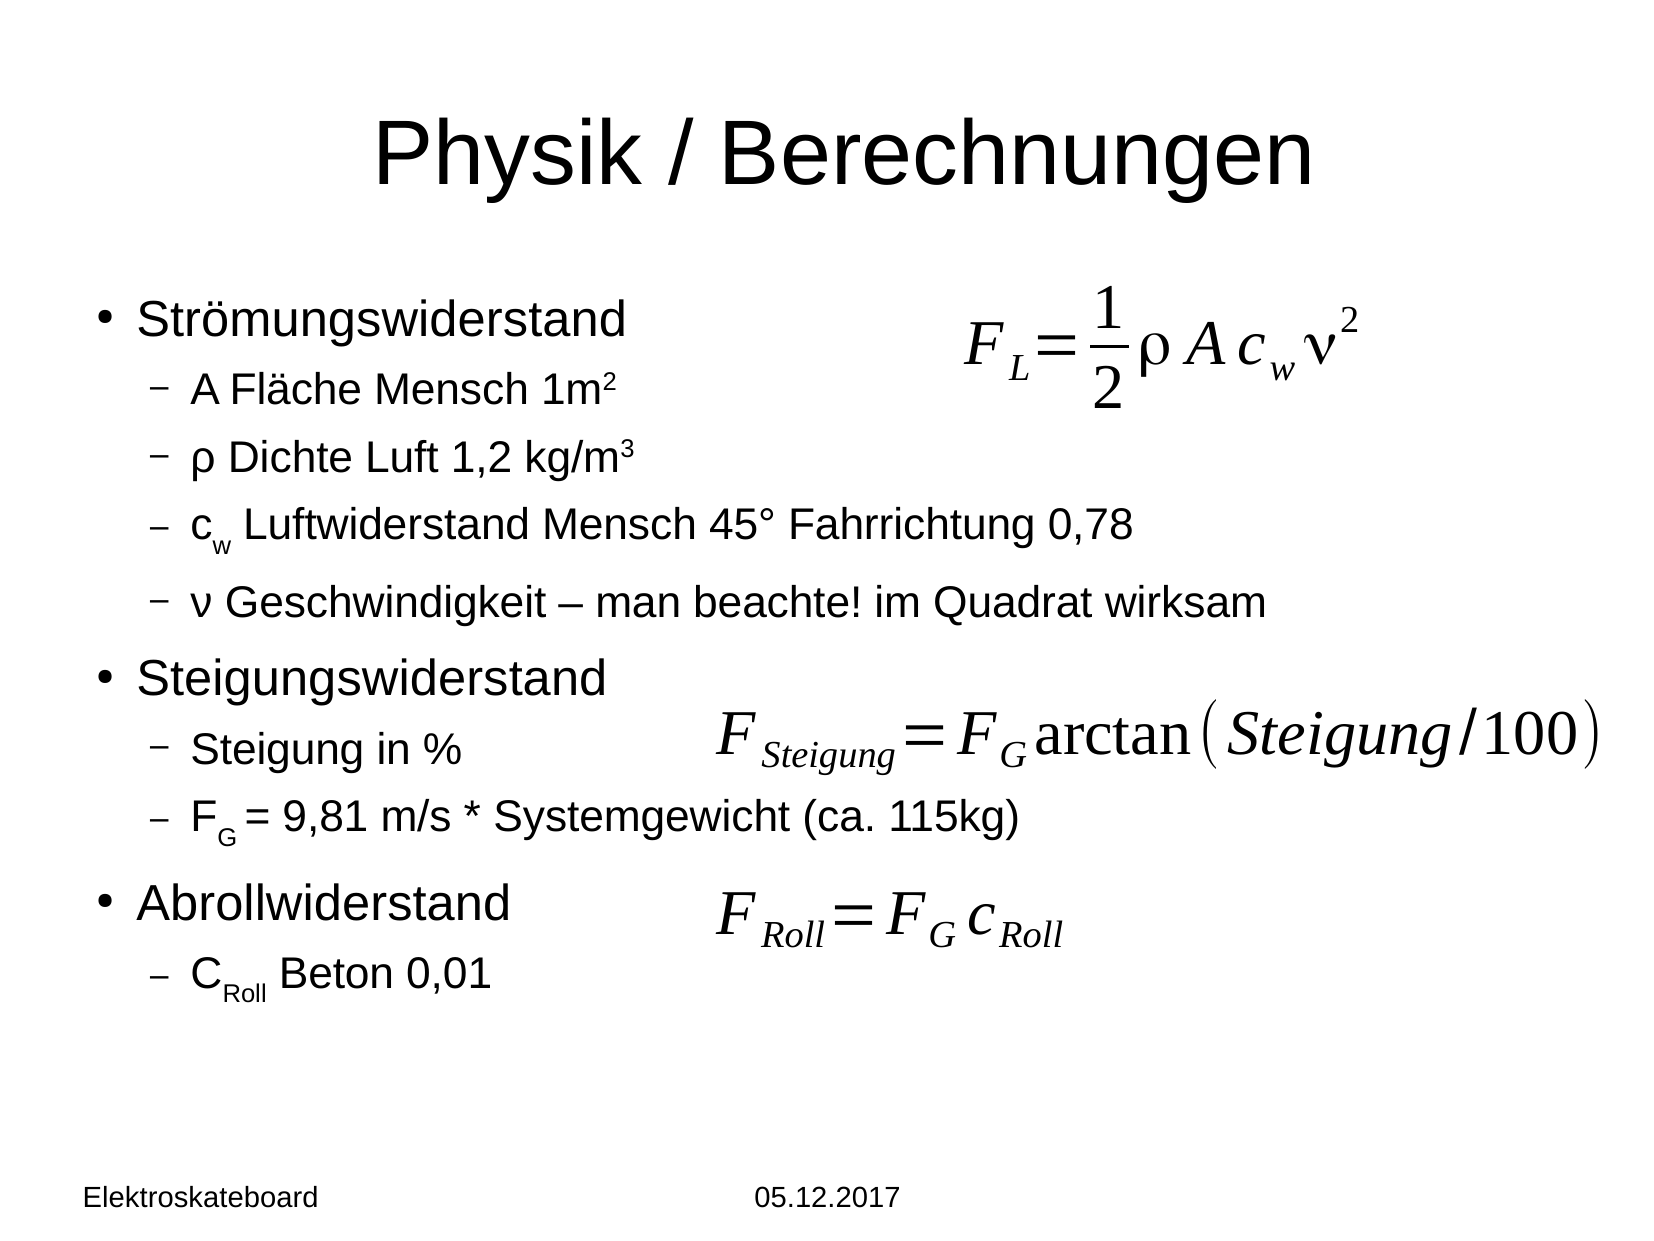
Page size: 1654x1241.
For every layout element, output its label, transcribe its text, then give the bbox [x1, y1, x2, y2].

chart [696, 876, 1081, 957]
chart [944, 271, 1376, 423]
chart [696, 696, 1619, 777]
title Physik / Berechnungen [82, 49, 1571, 257]
list Strömungswiderstand A Fläche Mensch 1m2 ρ Dichte Luft 1,2 kg/m3 cw Luftwiderstand Mensch 45° Fahrrichtung 0,78 ν Geschwindigkeit – man beachte! im Quadrat wirksam Steigungswiderstand Steigung in % FG = 9,81 m/s * Systemgewicht (ca. 115kg) Abrollwiderstand CRoll Beton 0,01 [82, 290, 1571, 1010]
